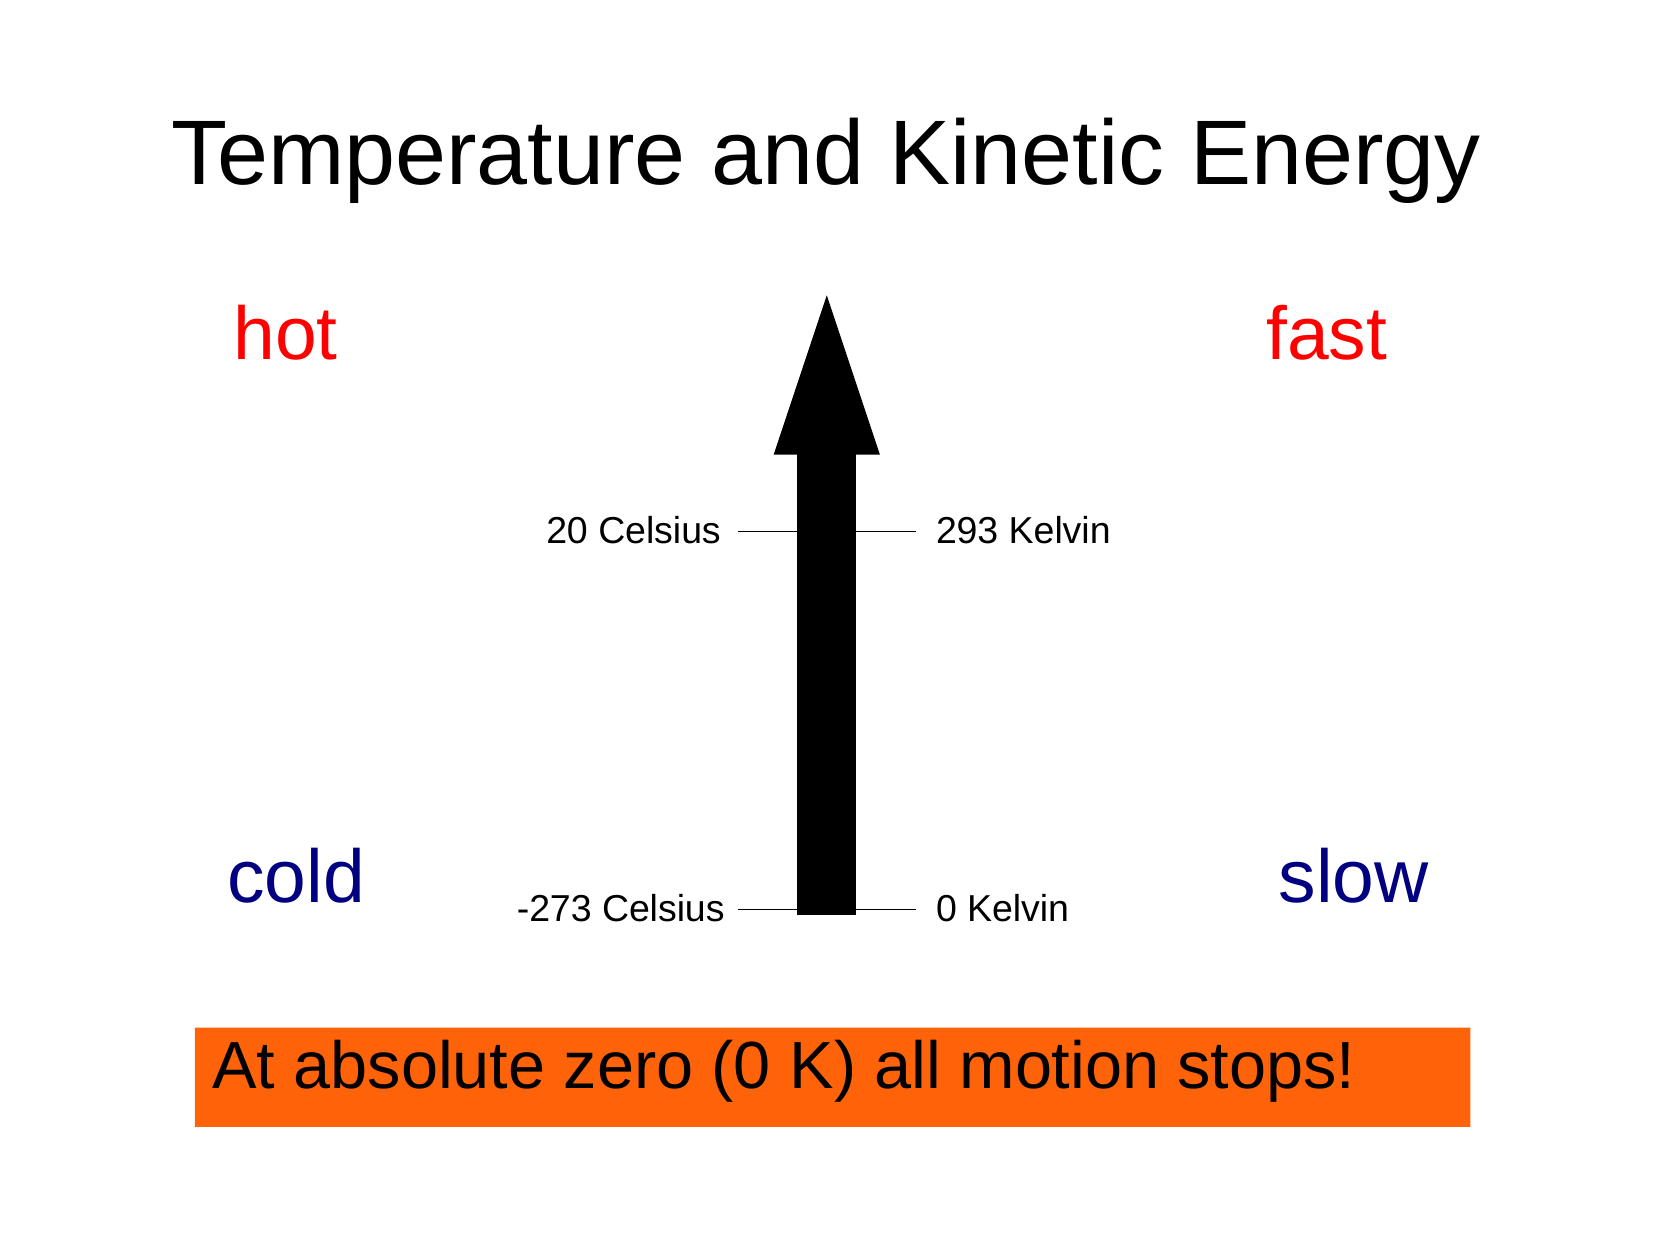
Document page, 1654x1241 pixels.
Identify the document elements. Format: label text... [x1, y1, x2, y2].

text_box cold [212, 827, 381, 954]
text_box fast [1251, 283, 1402, 410]
text_box -273 Celsius [502, 879, 739, 951]
title Temperature and Kinetic Energy [82, 56, 1571, 250]
text_box 0 Kelvin [921, 879, 1084, 951]
text_box 20 Celsius [531, 501, 736, 573]
text_box 293 Kelvin [921, 502, 1125, 573]
list At absolute zero (0 K) all motion stops! [194, 1027, 1471, 1127]
text_box slow [1263, 826, 1444, 953]
text_box hot [218, 283, 352, 410]
